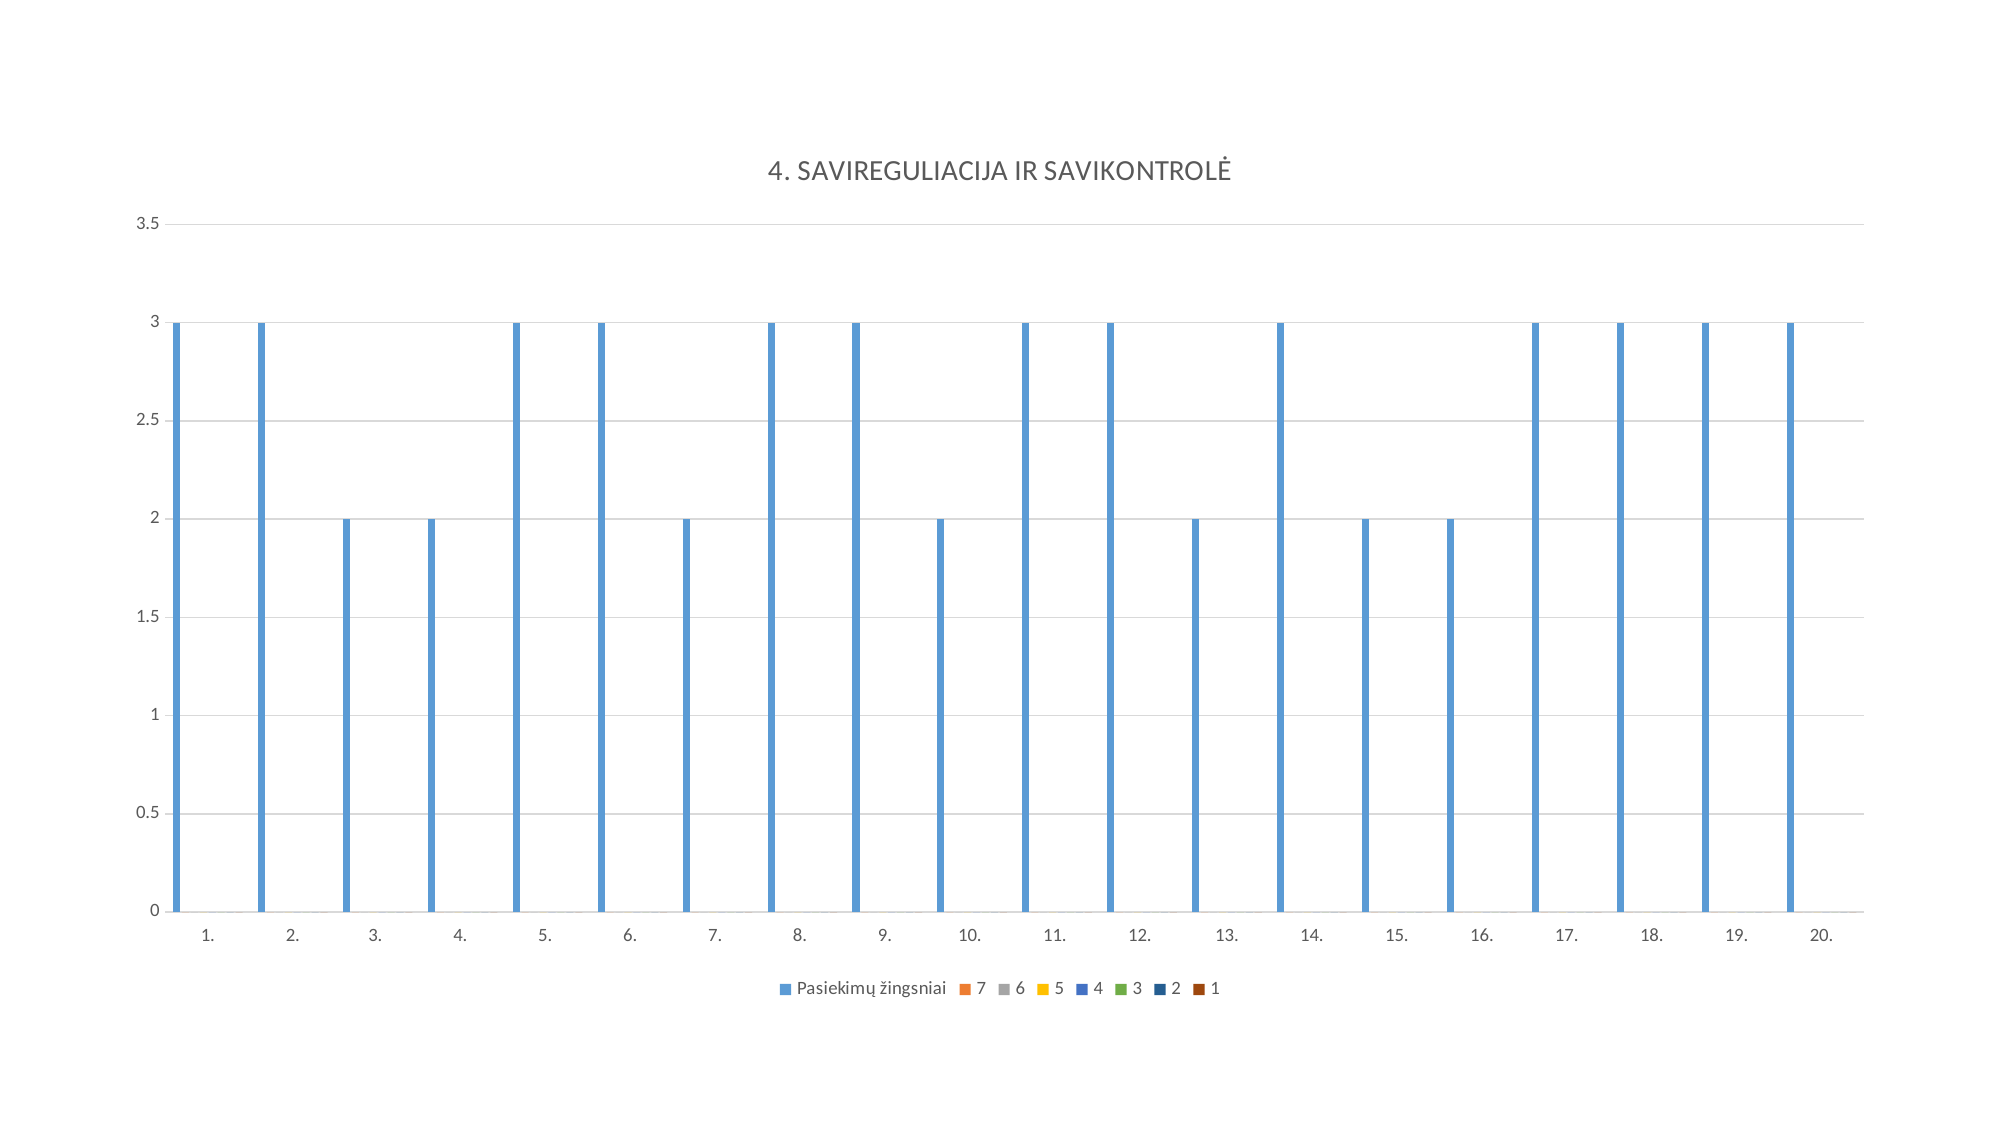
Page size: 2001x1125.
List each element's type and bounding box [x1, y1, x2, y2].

chart [99, 124, 1900, 1005]
